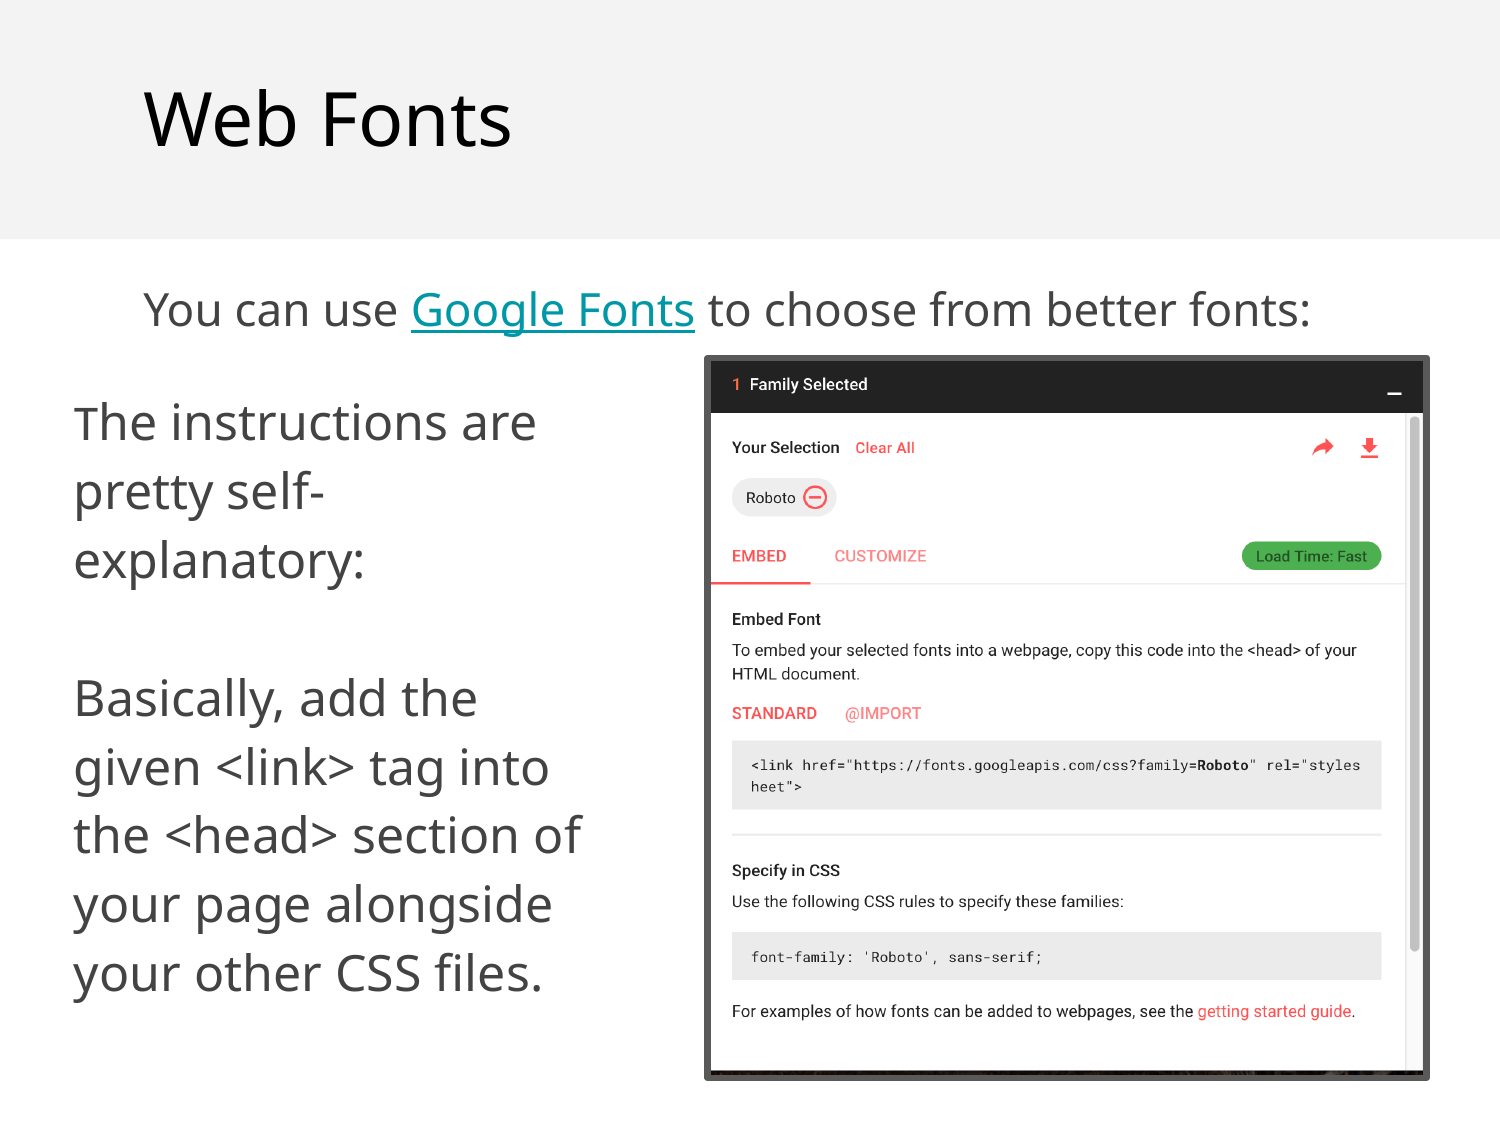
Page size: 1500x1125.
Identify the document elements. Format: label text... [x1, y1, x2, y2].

picture [710, 361, 1424, 1075]
title Web Fonts [128, 56, 1372, 183]
list You can use Google Fonts to choose from better fonts: [128, 255, 1372, 361]
list The instructions are pretty self-explanatory: Basically, add the given <link> tag into the <head> section of your page alongside your other CSS files. [59, 366, 604, 753]
